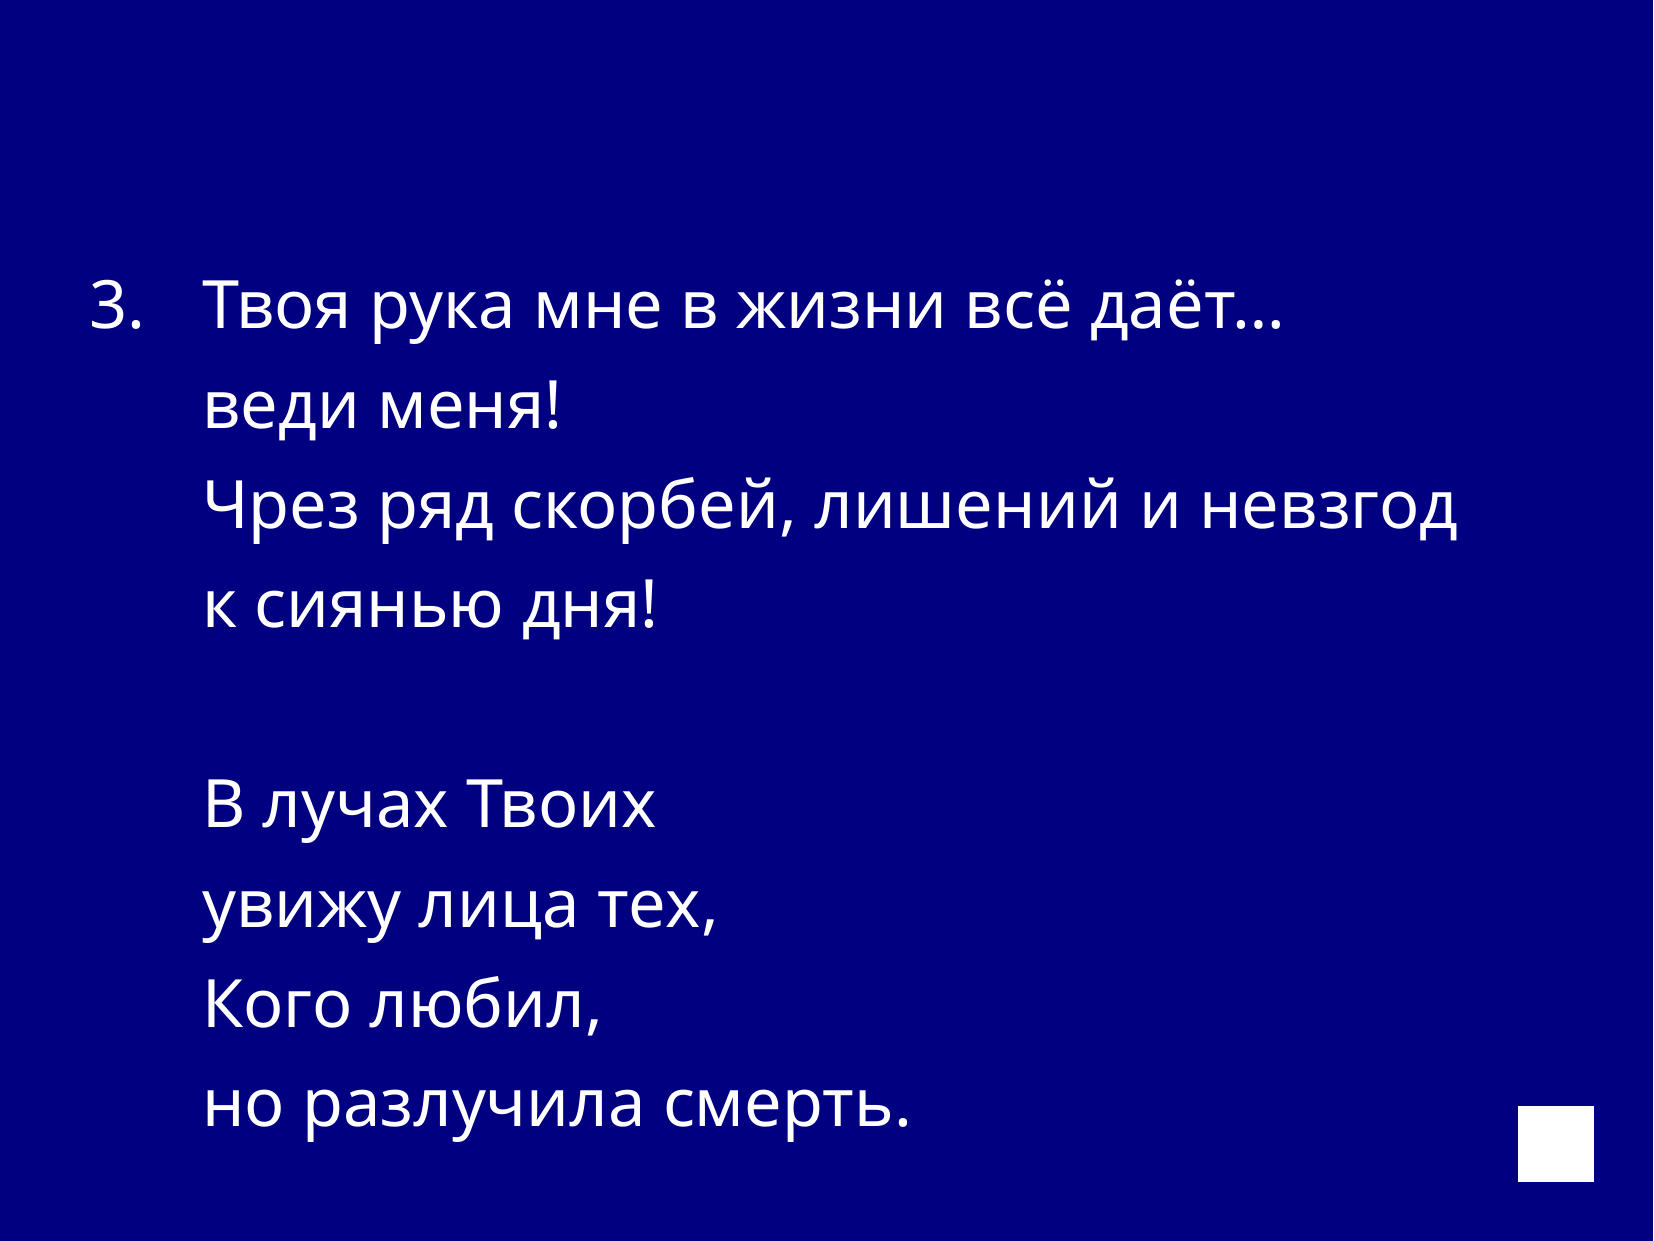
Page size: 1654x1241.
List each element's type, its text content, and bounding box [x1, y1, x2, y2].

text_box 3. Твоя рука мне в жизни всё даёт… веди меня! Чрез ряд скорбей, лишений и невзгод к сиянью дня! В лучах Твоих увижу лица тех, Кого любил, но разлучила смерть. [75, 150, 1651, 1163]
text_box [1518, 1163, 1594, 1182]
